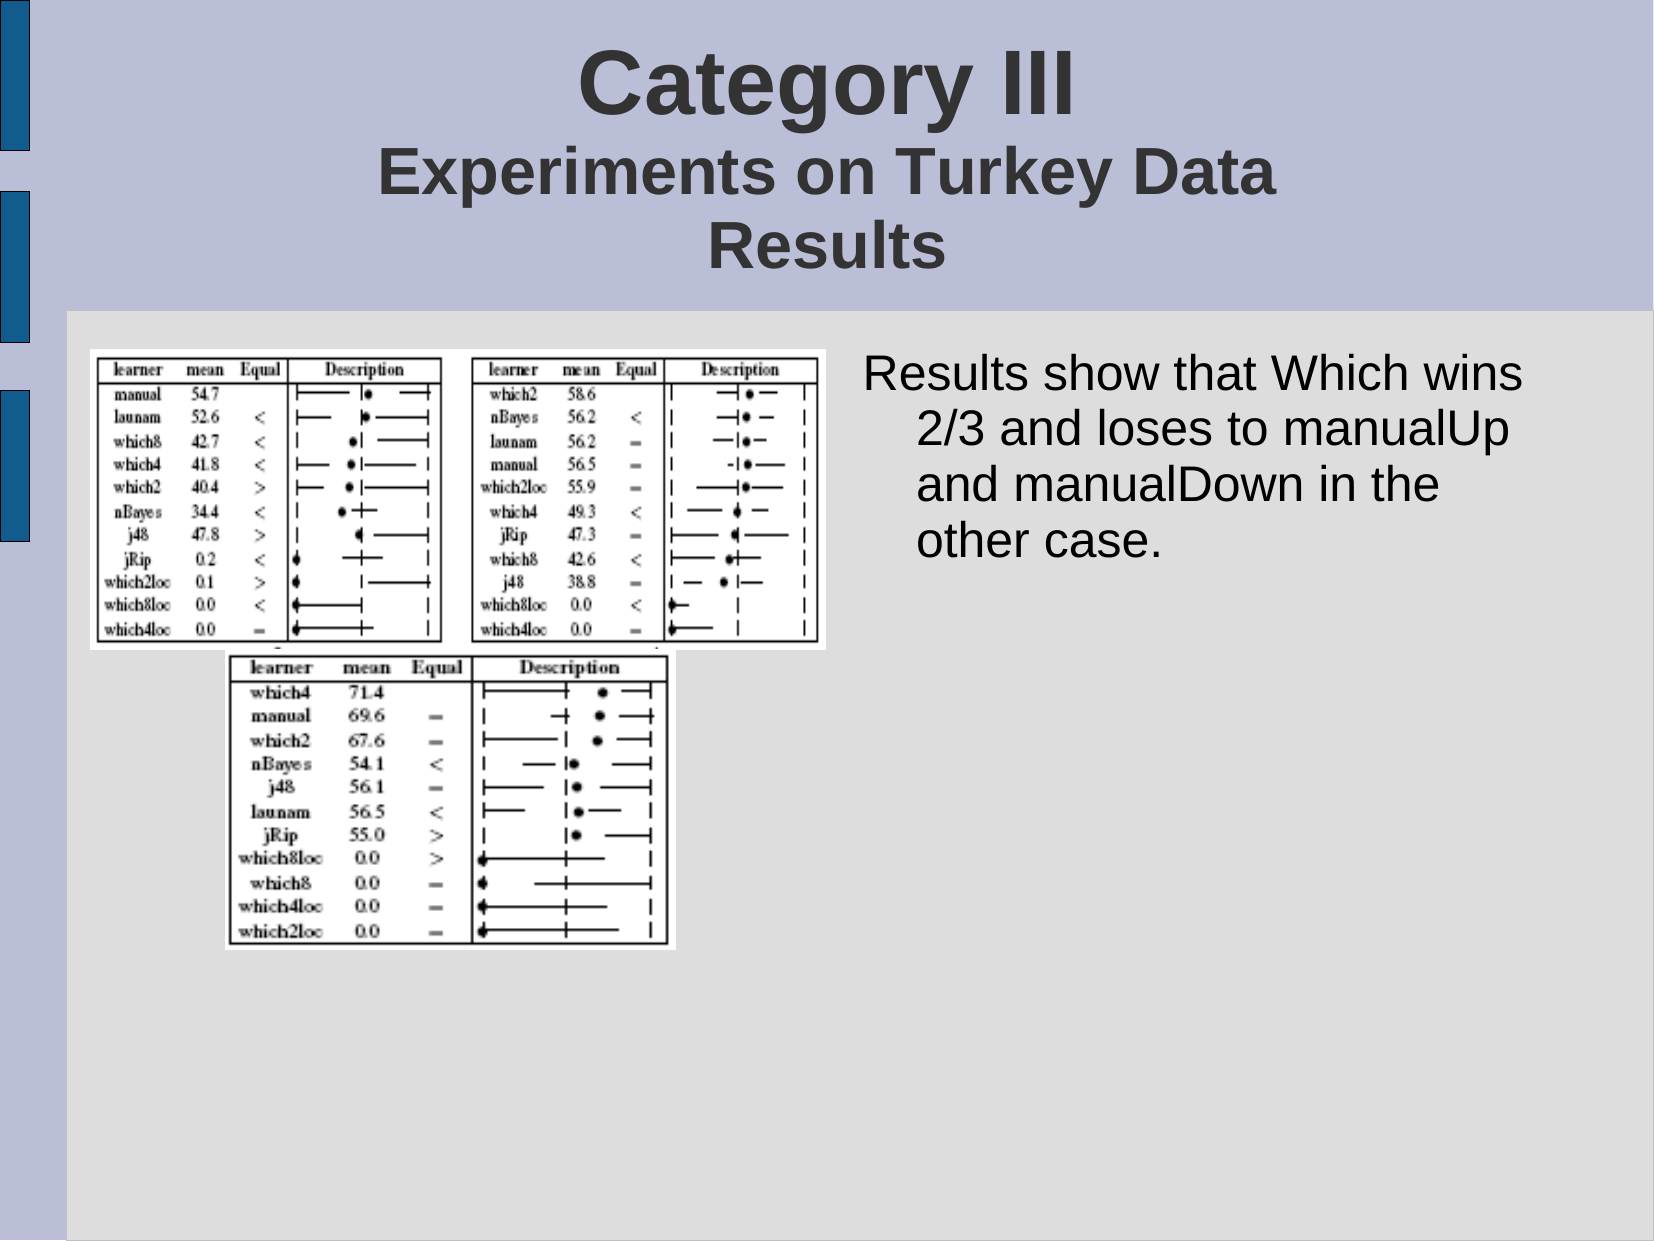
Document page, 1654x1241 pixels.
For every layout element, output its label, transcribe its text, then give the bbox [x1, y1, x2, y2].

list Results show that Which wins 2/3 and loses to manualUp and manualDown in the other case. [845, 344, 1535, 1127]
title Category III Experiments on Turkey Data Results [121, 31, 1534, 359]
picture [90, 349, 826, 950]
